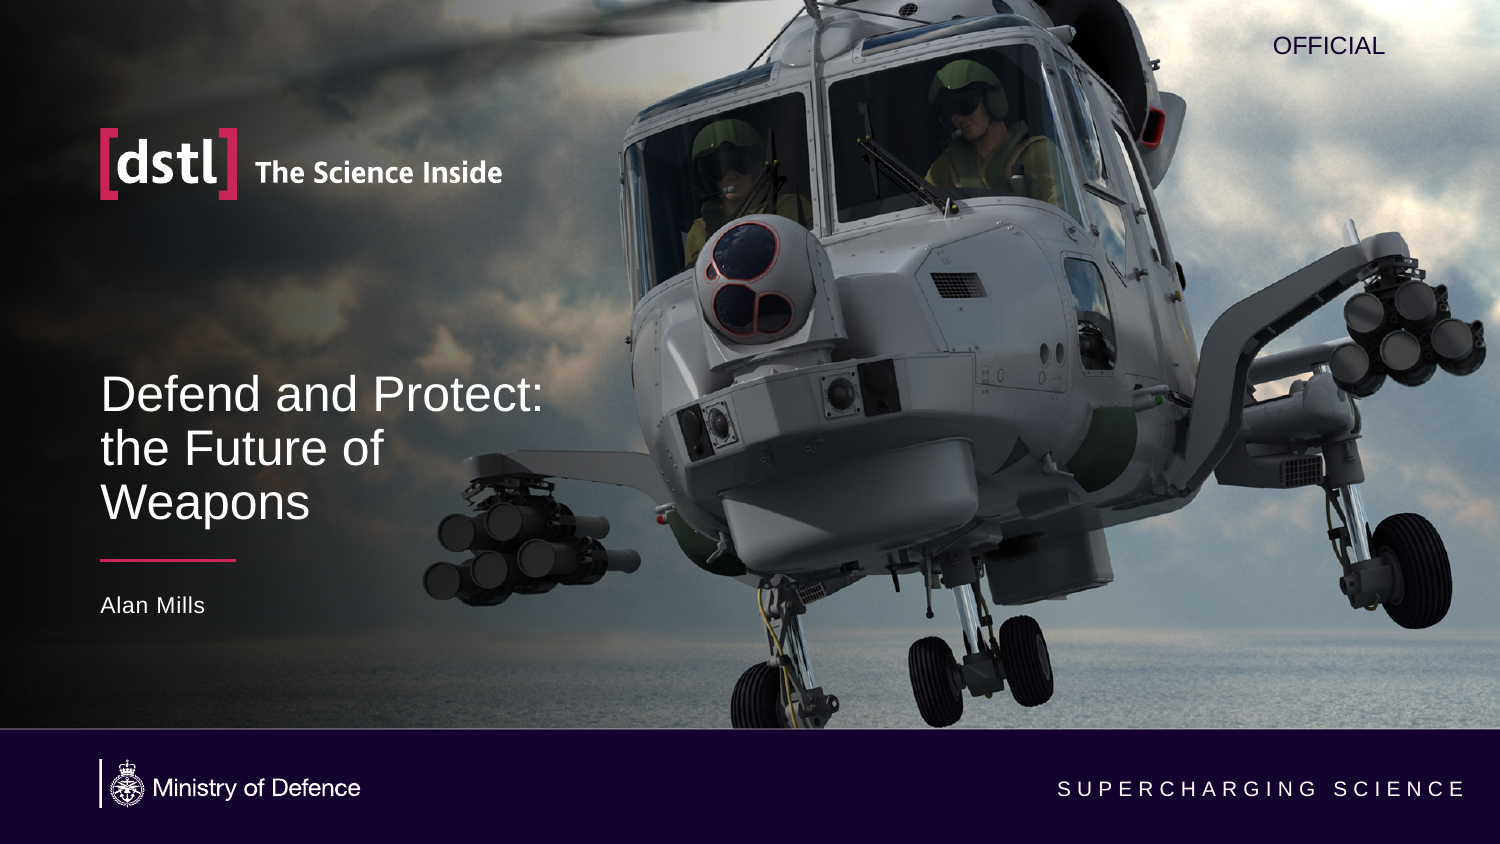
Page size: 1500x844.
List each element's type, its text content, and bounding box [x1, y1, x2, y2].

text_box OFFICIAL [1257, 21, 1464, 67]
text_box SUPERCHARGING SCIENCE [1057, 775, 1464, 800]
picture [0, 0, 1500, 728]
picture [99, 759, 361, 808]
text_box Alan Mills [100, 585, 427, 636]
text_box [0, 730, 1500, 844]
title Defend and Protect: the Future of Weapons [100, 368, 550, 537]
